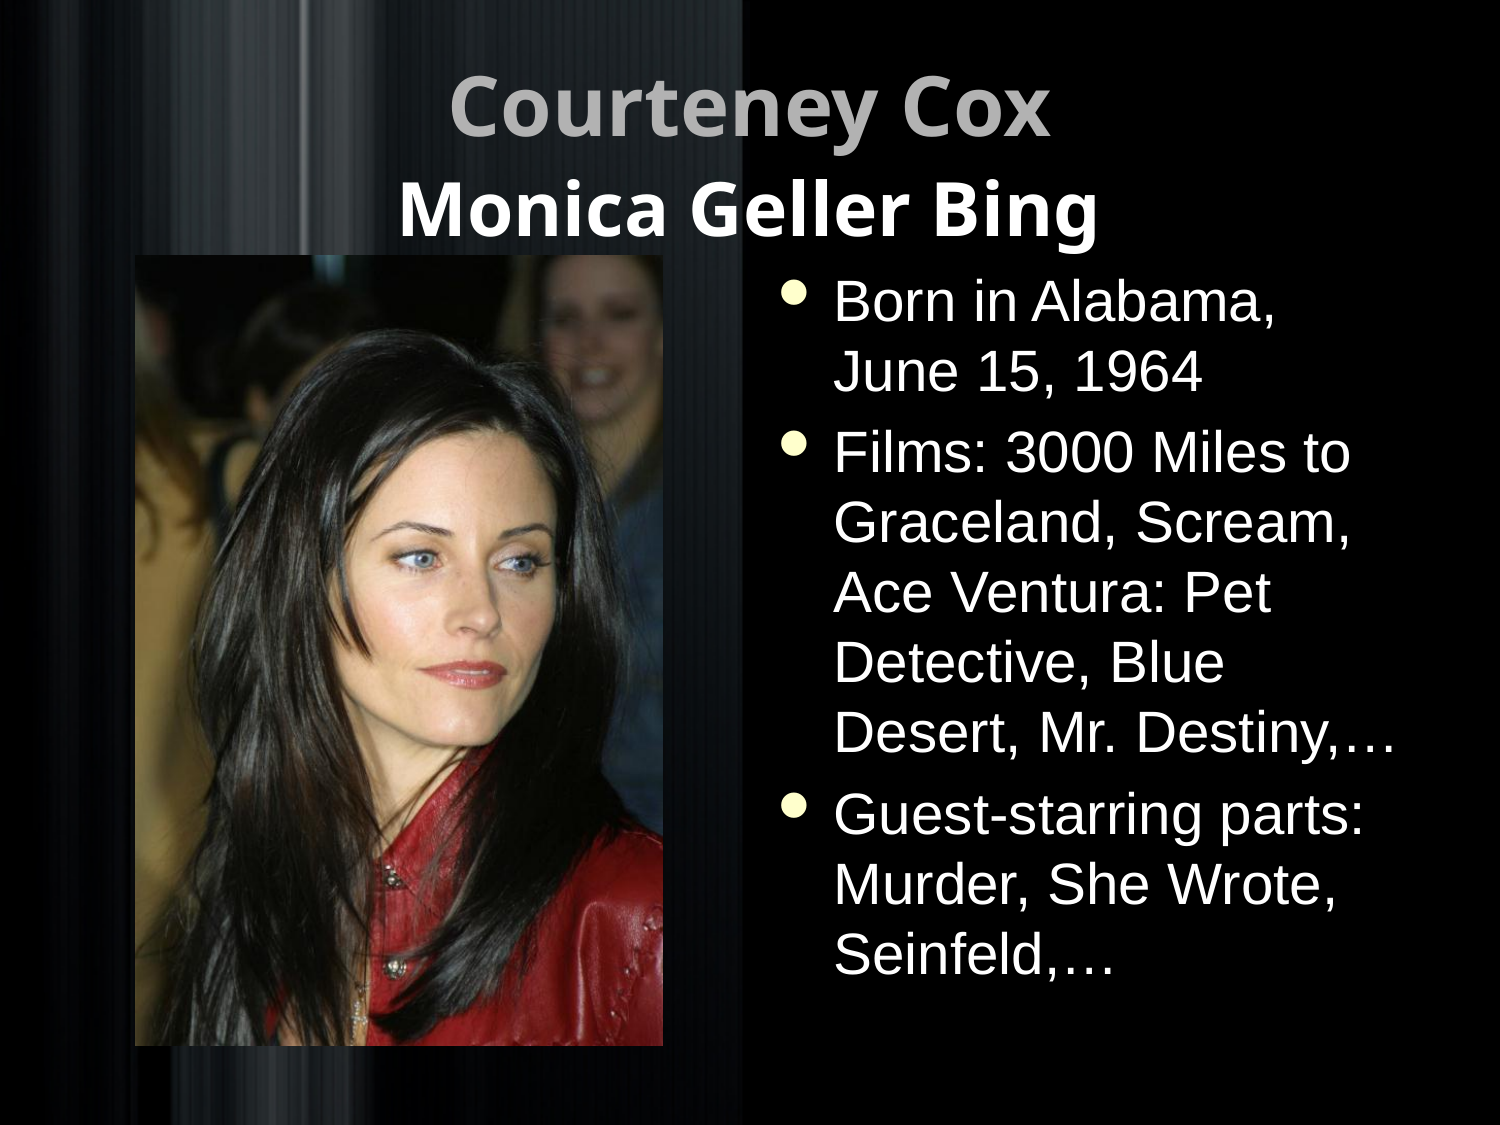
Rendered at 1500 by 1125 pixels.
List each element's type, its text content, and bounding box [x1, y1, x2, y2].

list Born in Alabama, June 15, 1964 Films: 3000 Miles to Graceland, Scream, Ace Ventura: Pet Detective, Blue Desert, Mr. Destiny,… Guest-starring parts: Murder, She Wrote, Seinfeld,… [762, 255, 1425, 1006]
title Courteney Cox Monica Geller Bing [75, 45, 1425, 233]
picture [0, 0, 750, 1125]
